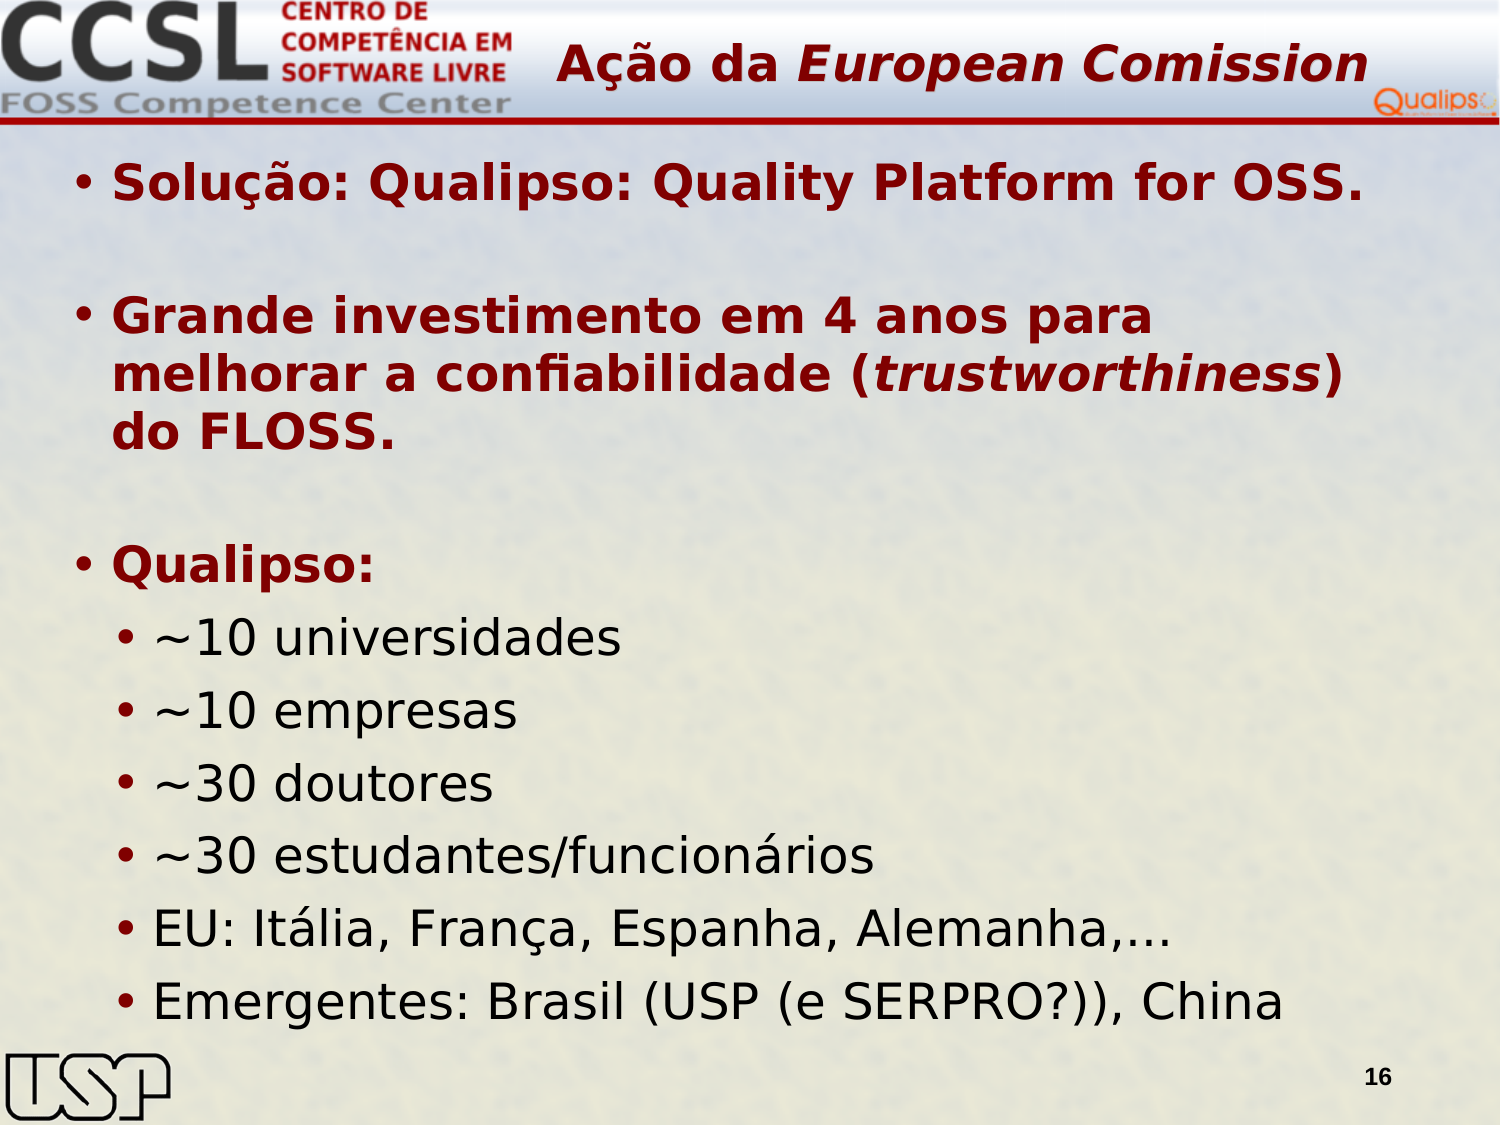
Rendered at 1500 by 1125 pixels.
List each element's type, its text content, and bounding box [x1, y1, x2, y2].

list Solução: Qualipso: Quality Platform for OSS. Grande investimento em 4 anos para melhorar a confiabilidade (trustworthiness) do FLOSS. Qualipso: ~10 universidades ~10 empresas ~30 doutores ~30 estudantes/funcionários EU: Itália, França, Espanha, Alemanha,... Emergentes: Brasil (USP (e SERPRO?)), China [69, 153, 1420, 1075]
title Ação da European Comission [501, 16, 1425, 113]
picture [0, 0, 1500, 1125]
